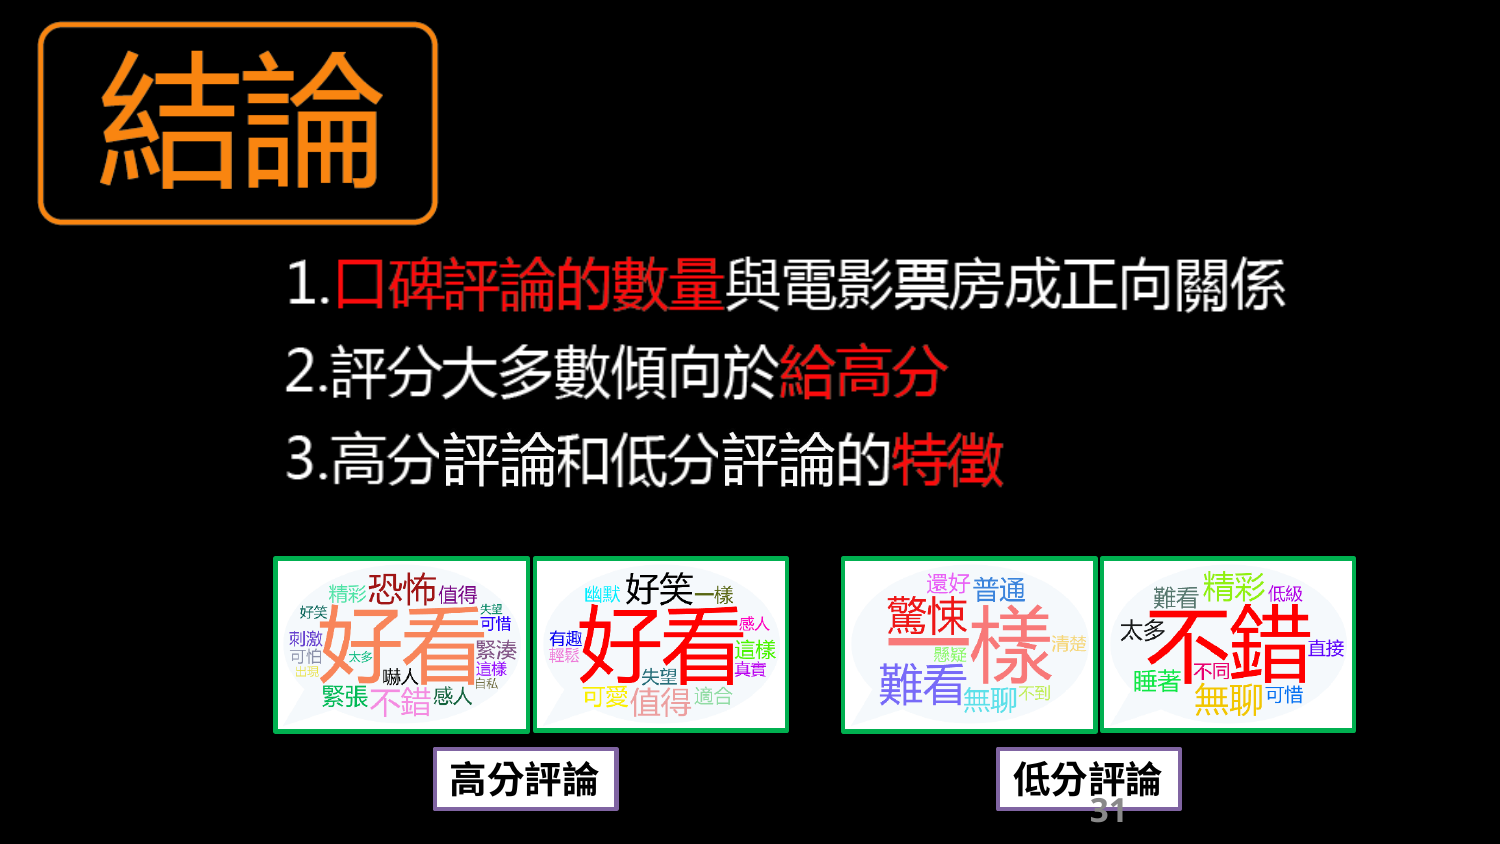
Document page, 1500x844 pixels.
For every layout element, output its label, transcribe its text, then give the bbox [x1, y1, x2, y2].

picture [277, 560, 526, 729]
picture [17, 8, 1304, 511]
picture [1104, 560, 1352, 729]
picture [537, 560, 785, 729]
text_box 高分評論 [434, 748, 617, 810]
picture [845, 560, 1094, 729]
text_box 31 [1074, 782, 1426, 827]
text_box 低分評論 [998, 748, 1180, 810]
